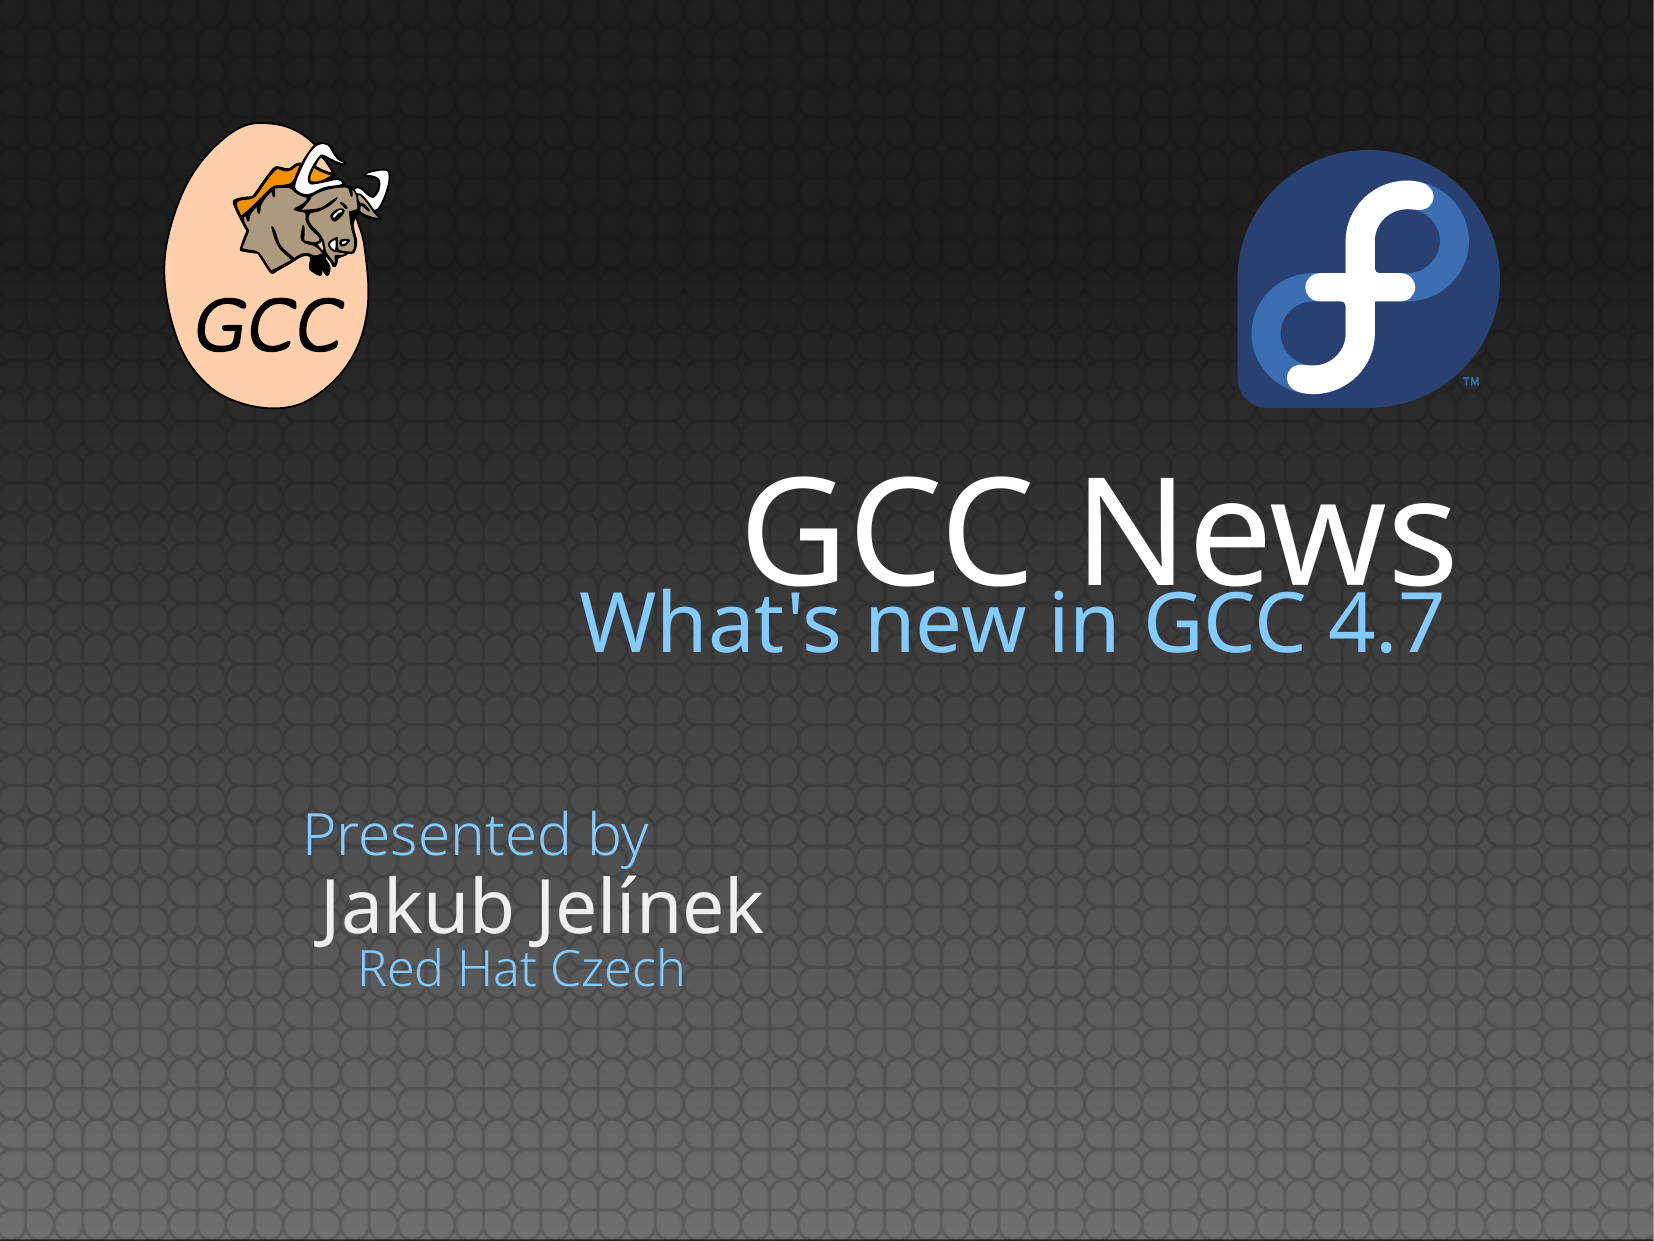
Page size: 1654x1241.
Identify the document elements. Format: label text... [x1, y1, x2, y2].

subtitle What's new in GCC 4.7 [100, 608, 1447, 669]
text_box Red Hat Czech [342, 925, 739, 999]
text_box Presented by [287, 785, 699, 869]
text_box Jakub Jelínek [305, 846, 1057, 949]
text_box GCC News [37, 417, 1475, 608]
picture [0, 0, 1654, 1241]
